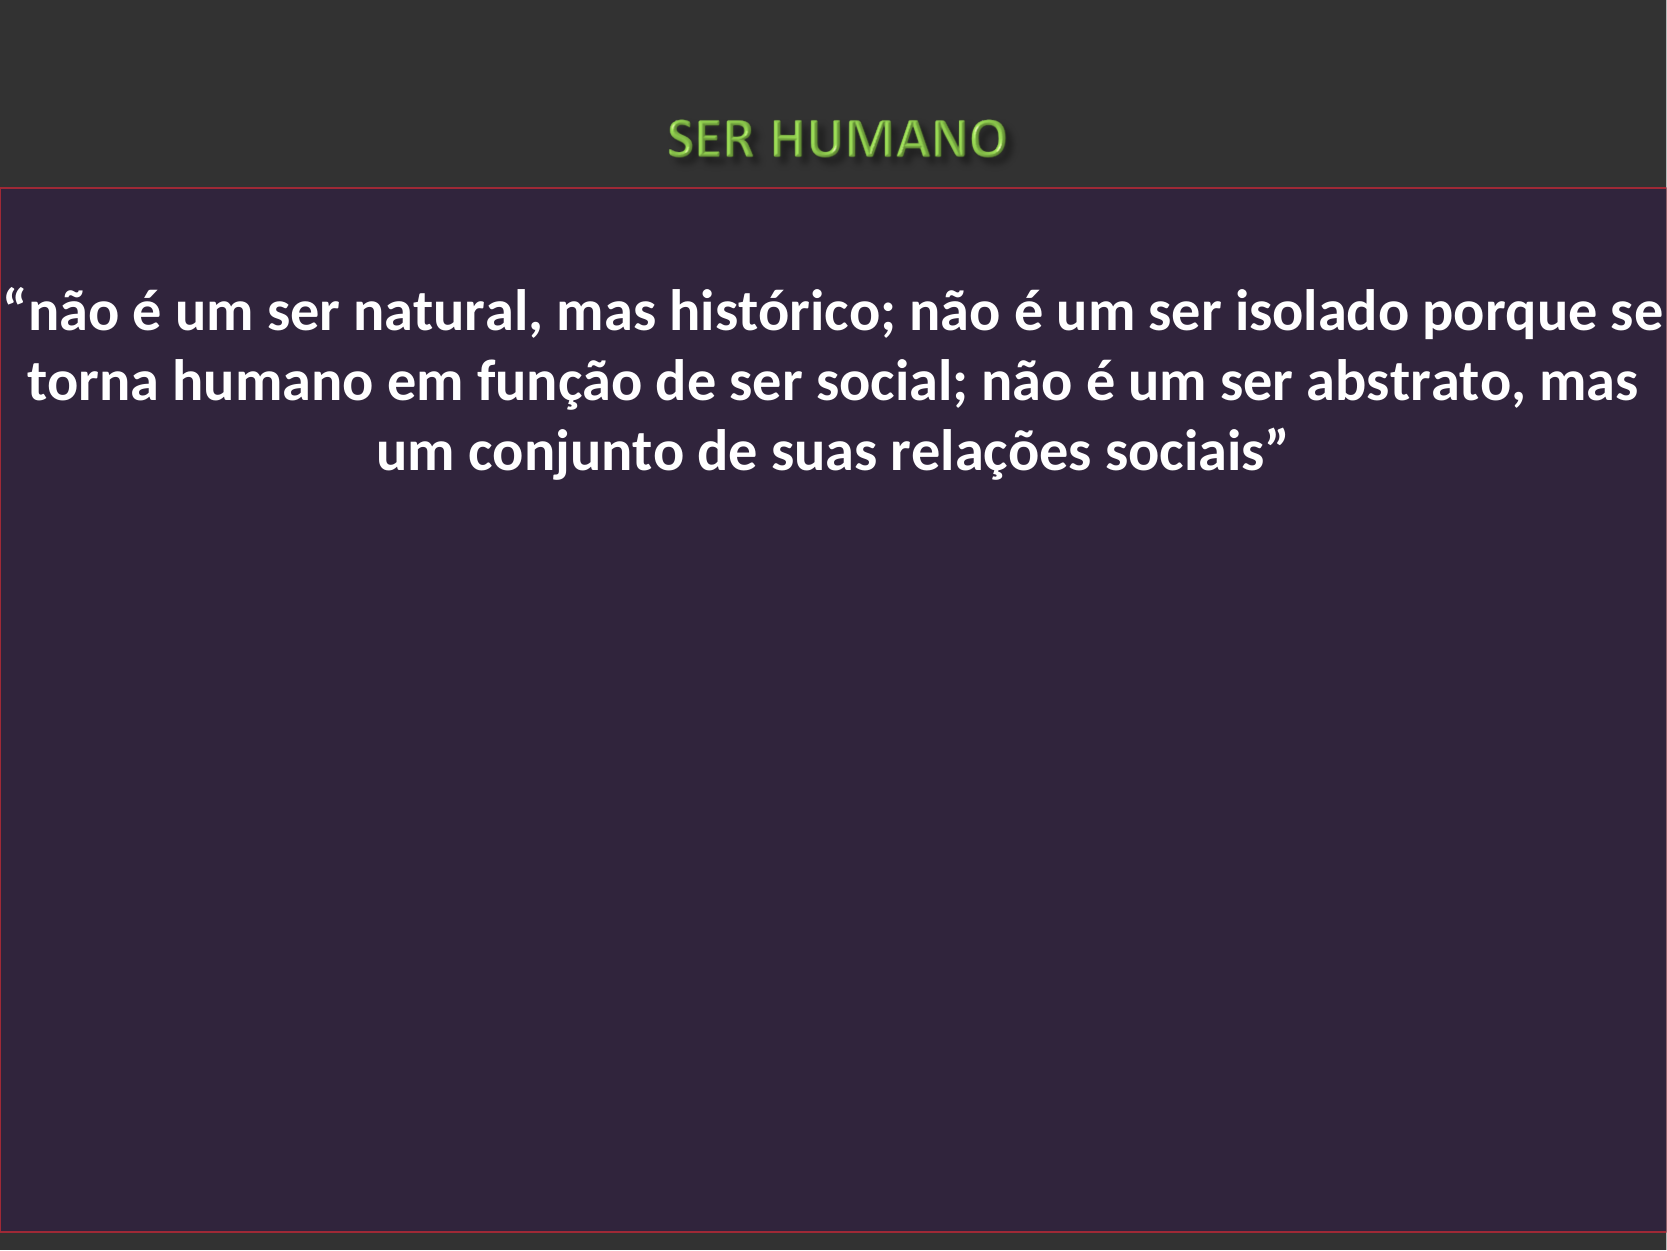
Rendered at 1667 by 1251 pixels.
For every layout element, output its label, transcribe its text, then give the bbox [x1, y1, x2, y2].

list “não é um ser natural, mas histórico; não é um ser isolado porque se torna humano em função de ser social; não é um ser abstrato, mas um conjunto de suas relações sociais” [0, 187, 1667, 1233]
text_box [0, 0, 1667, 187]
text_box BERGER, Peter L.; LUCKMANN, Thomas. A construção social da realidade : tratado de sociologia do conhecimento. 12. ed. Petrópolis: Vozes, 1995 [0, 1233, 1667, 1237]
